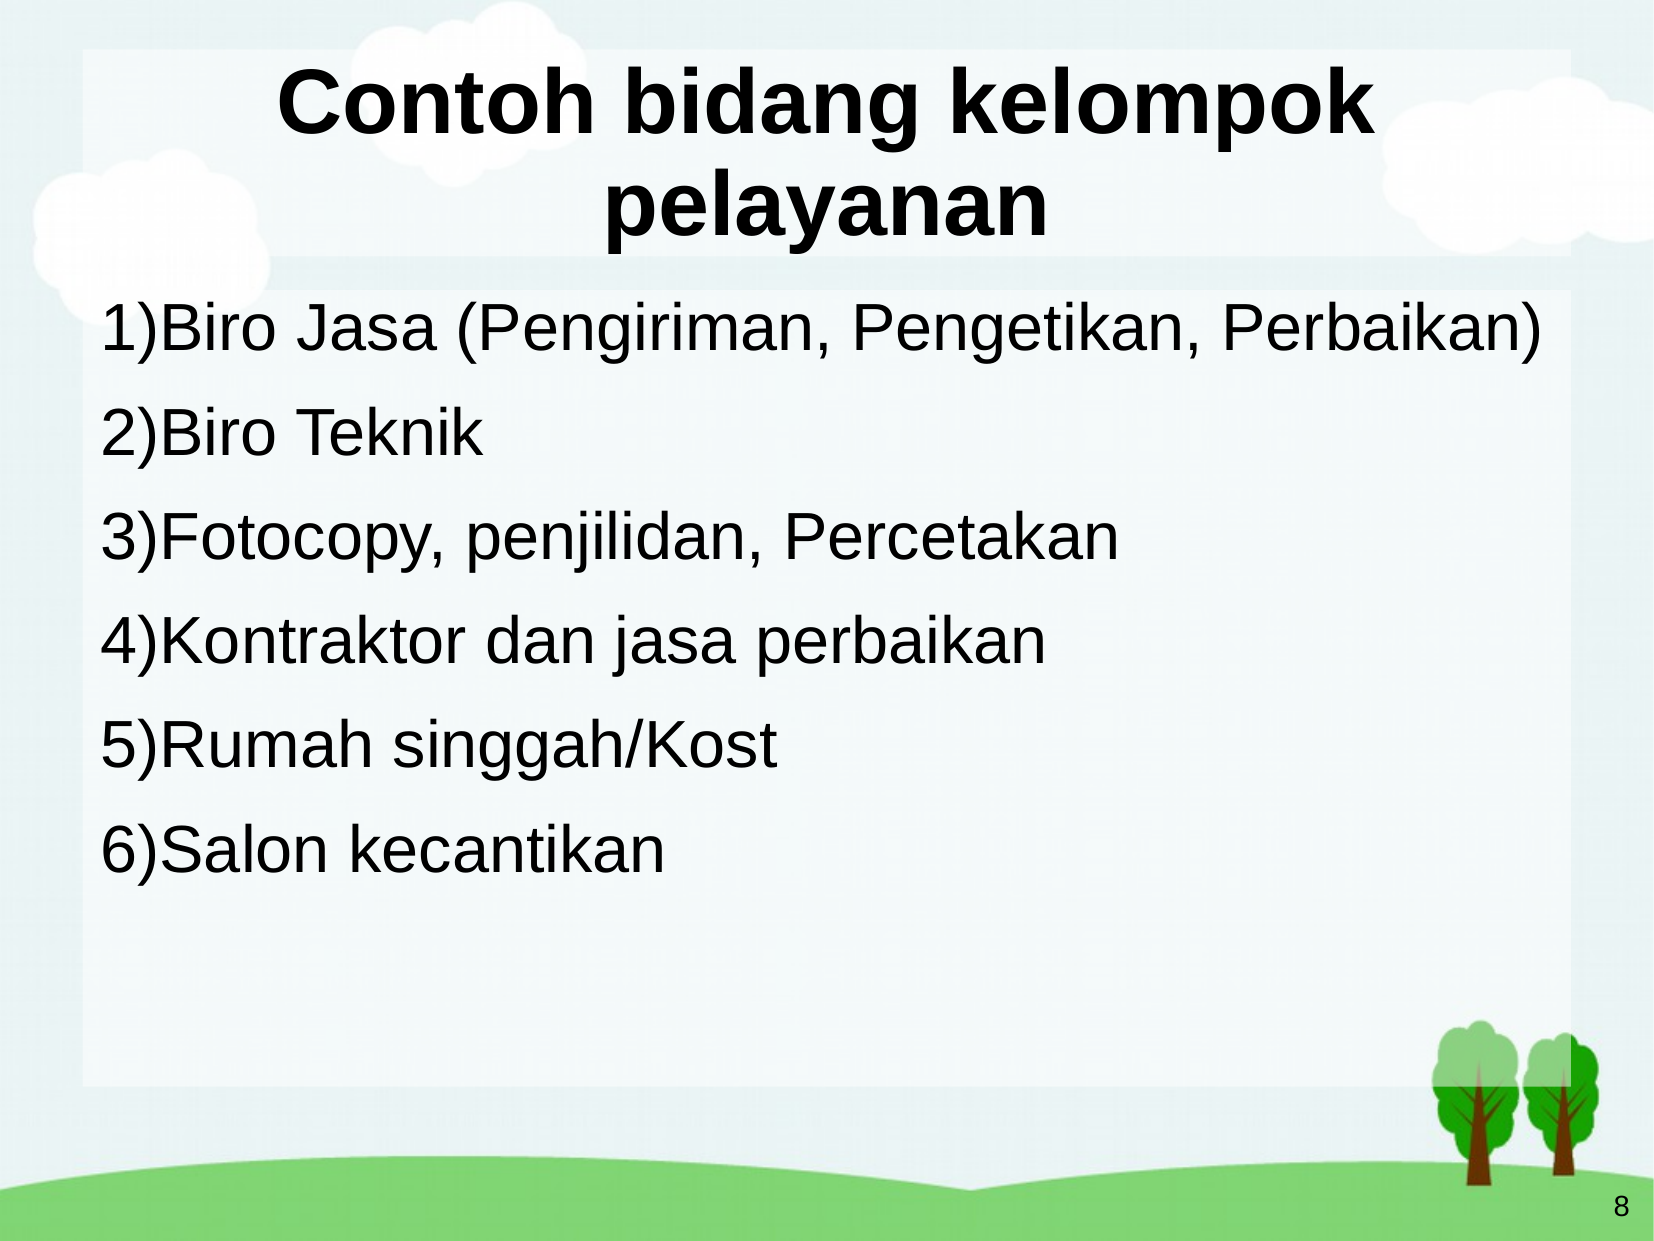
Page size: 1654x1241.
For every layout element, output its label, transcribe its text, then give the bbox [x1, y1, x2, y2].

title Contoh bidang kelompok pelayanan [82, 49, 1571, 257]
list Biro Jasa (Pengiriman, Pengetikan, Perbaikan) Biro Teknik Fotocopy, penjilidan, Percetakan Kontraktor dan jasa perbaikan Rumah singgah/Kost Salon kecantikan [82, 290, 1571, 1087]
picture [0, 0, 1654, 1241]
